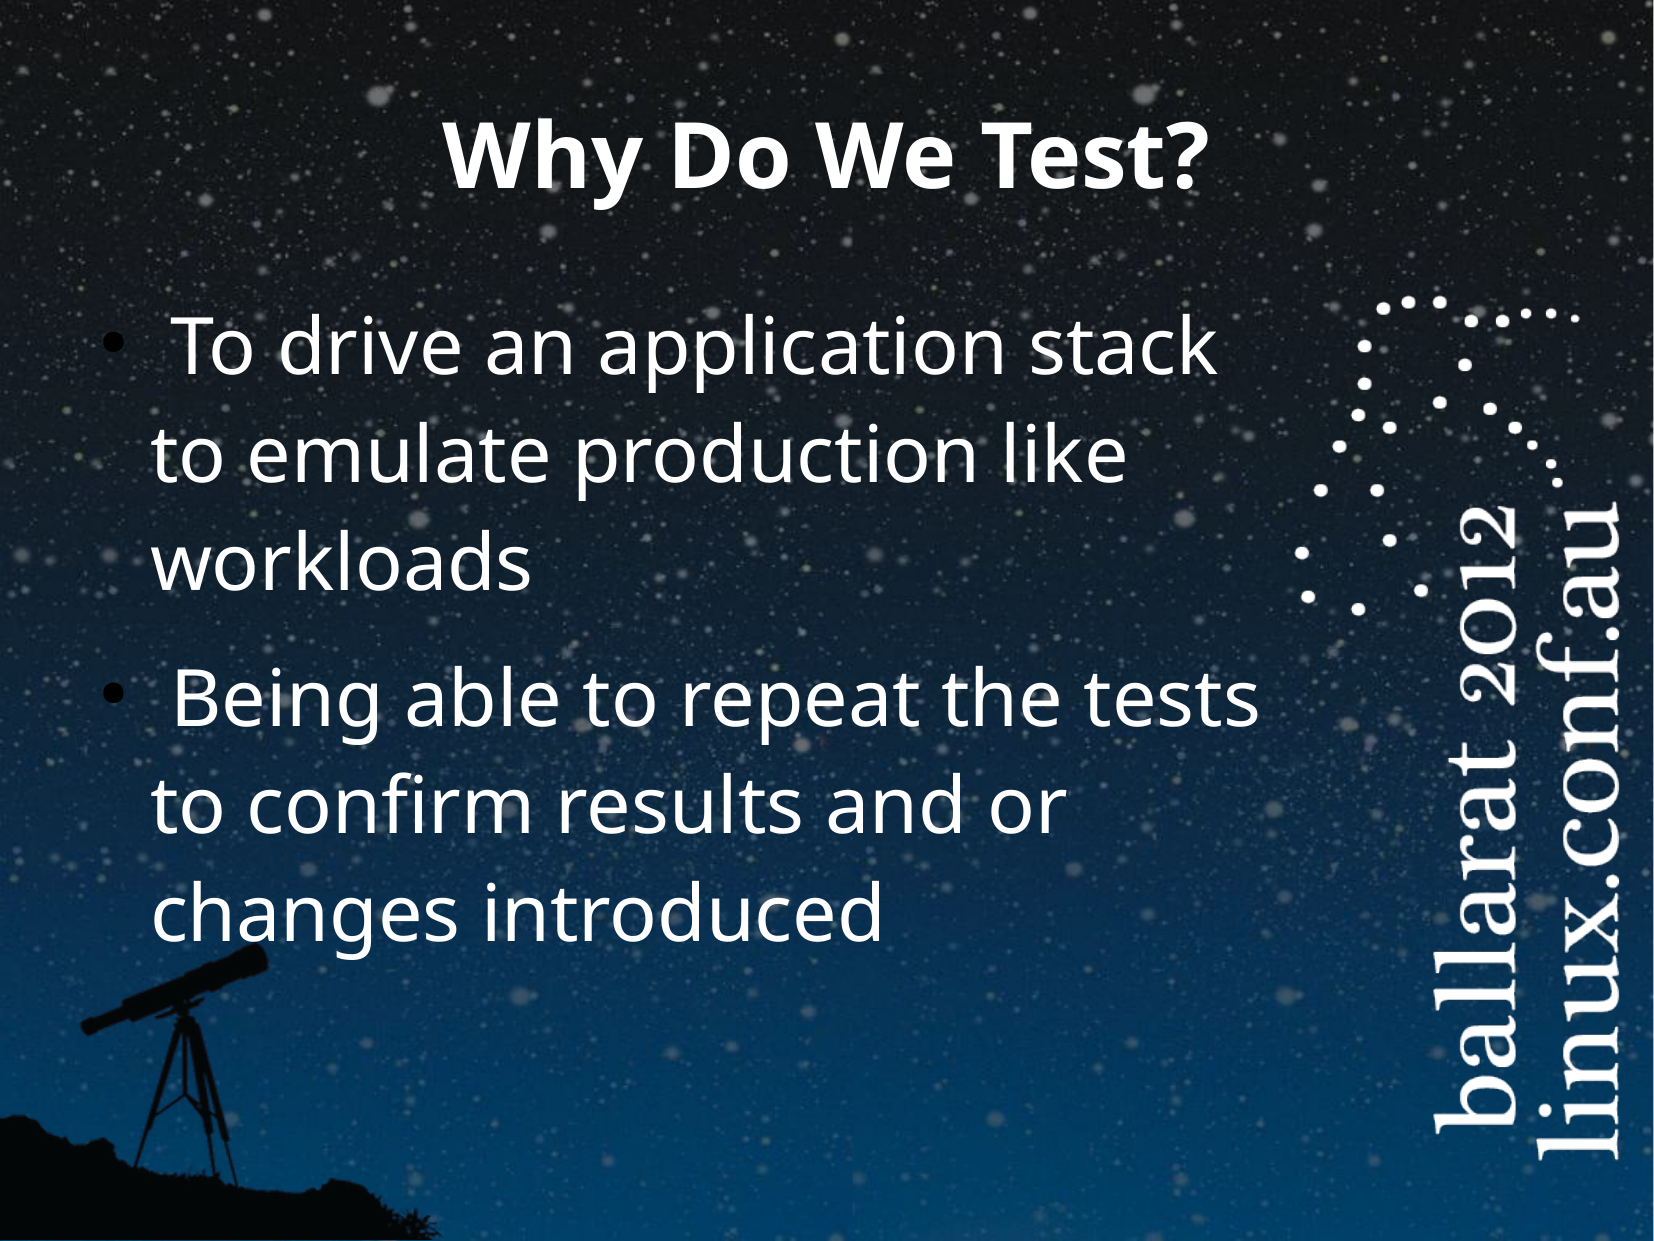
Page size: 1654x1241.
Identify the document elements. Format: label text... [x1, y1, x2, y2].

title Why Do We Test? [82, 49, 1571, 257]
picture [0, 0, 1654, 1241]
list To drive an application stack to emulate production like workloads Being able to repeat the tests to confirm results and or changes introduced [82, 290, 1270, 1109]
